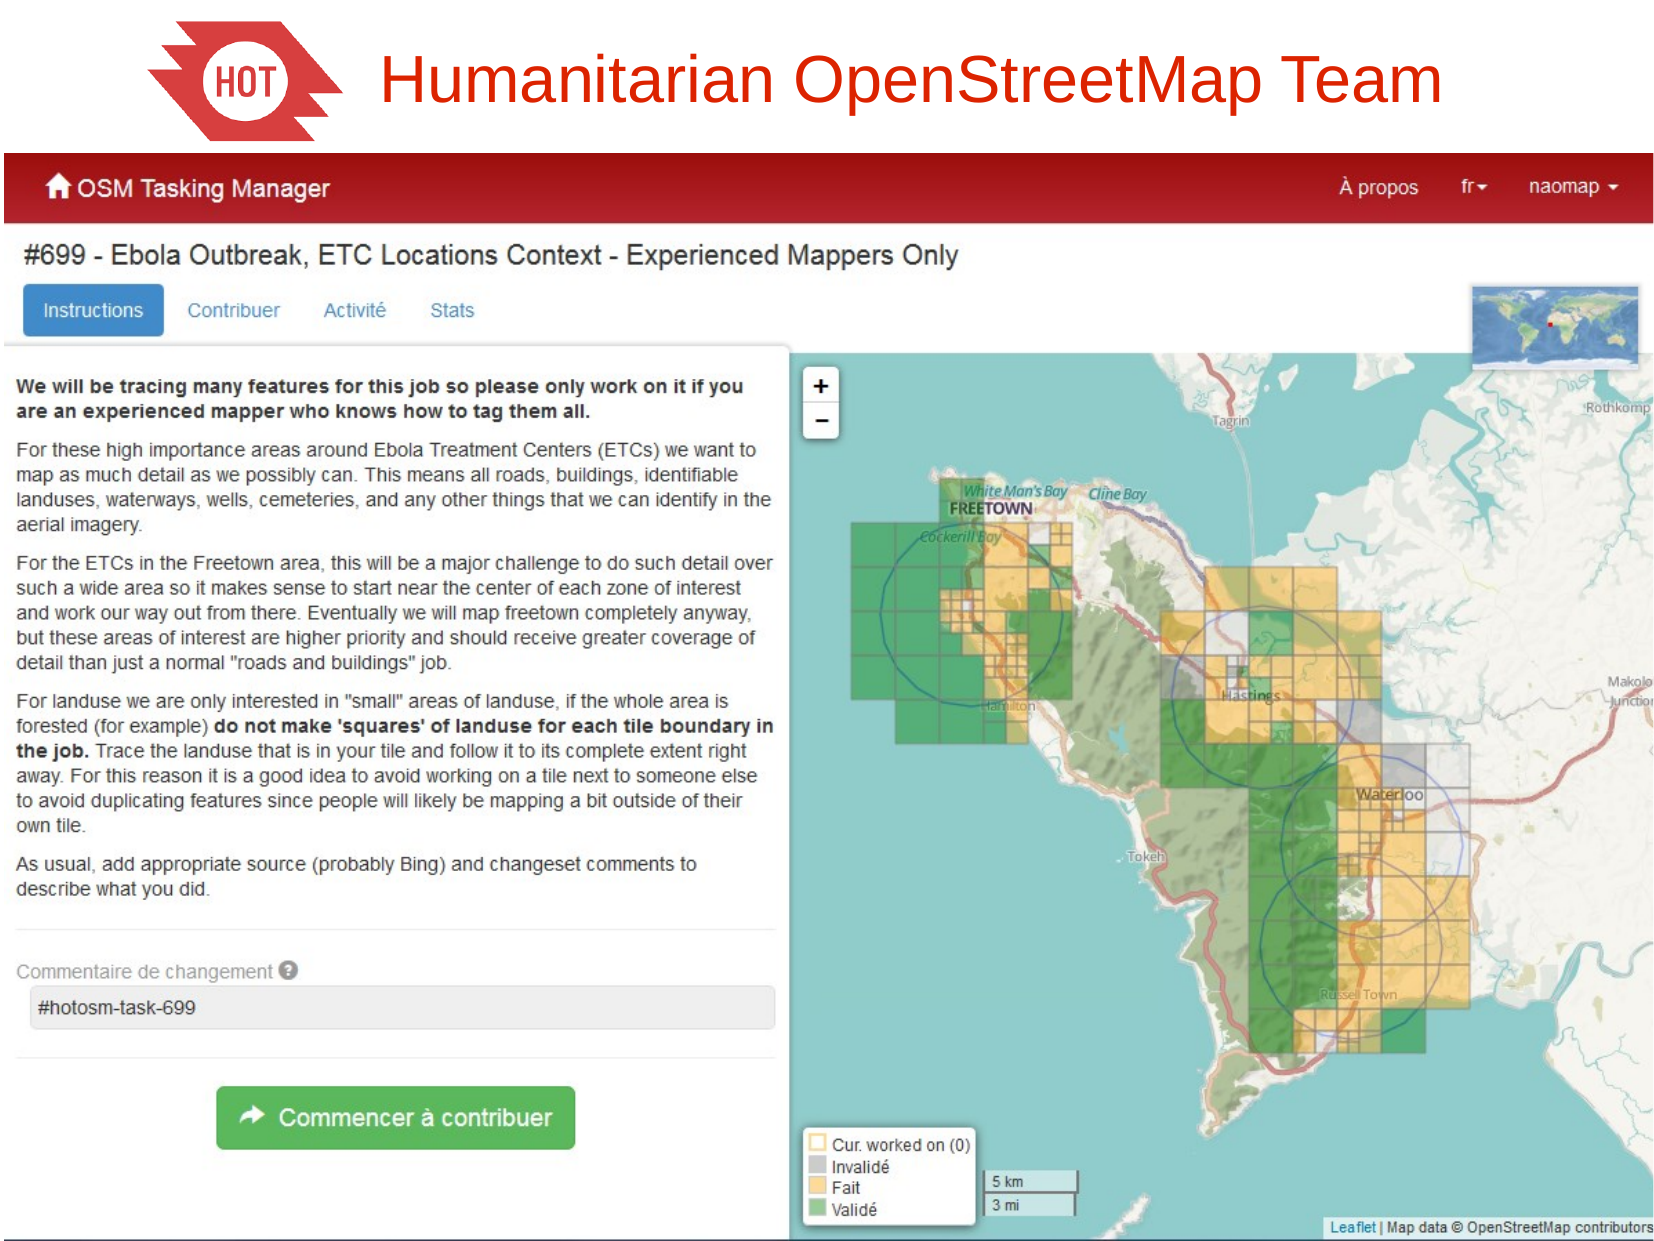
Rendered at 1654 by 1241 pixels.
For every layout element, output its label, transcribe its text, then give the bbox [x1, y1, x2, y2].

picture [4, 153, 1654, 1241]
picture [139, 16, 353, 145]
text_box Humanitarian OpenStreetMap Team [364, 34, 1460, 125]
